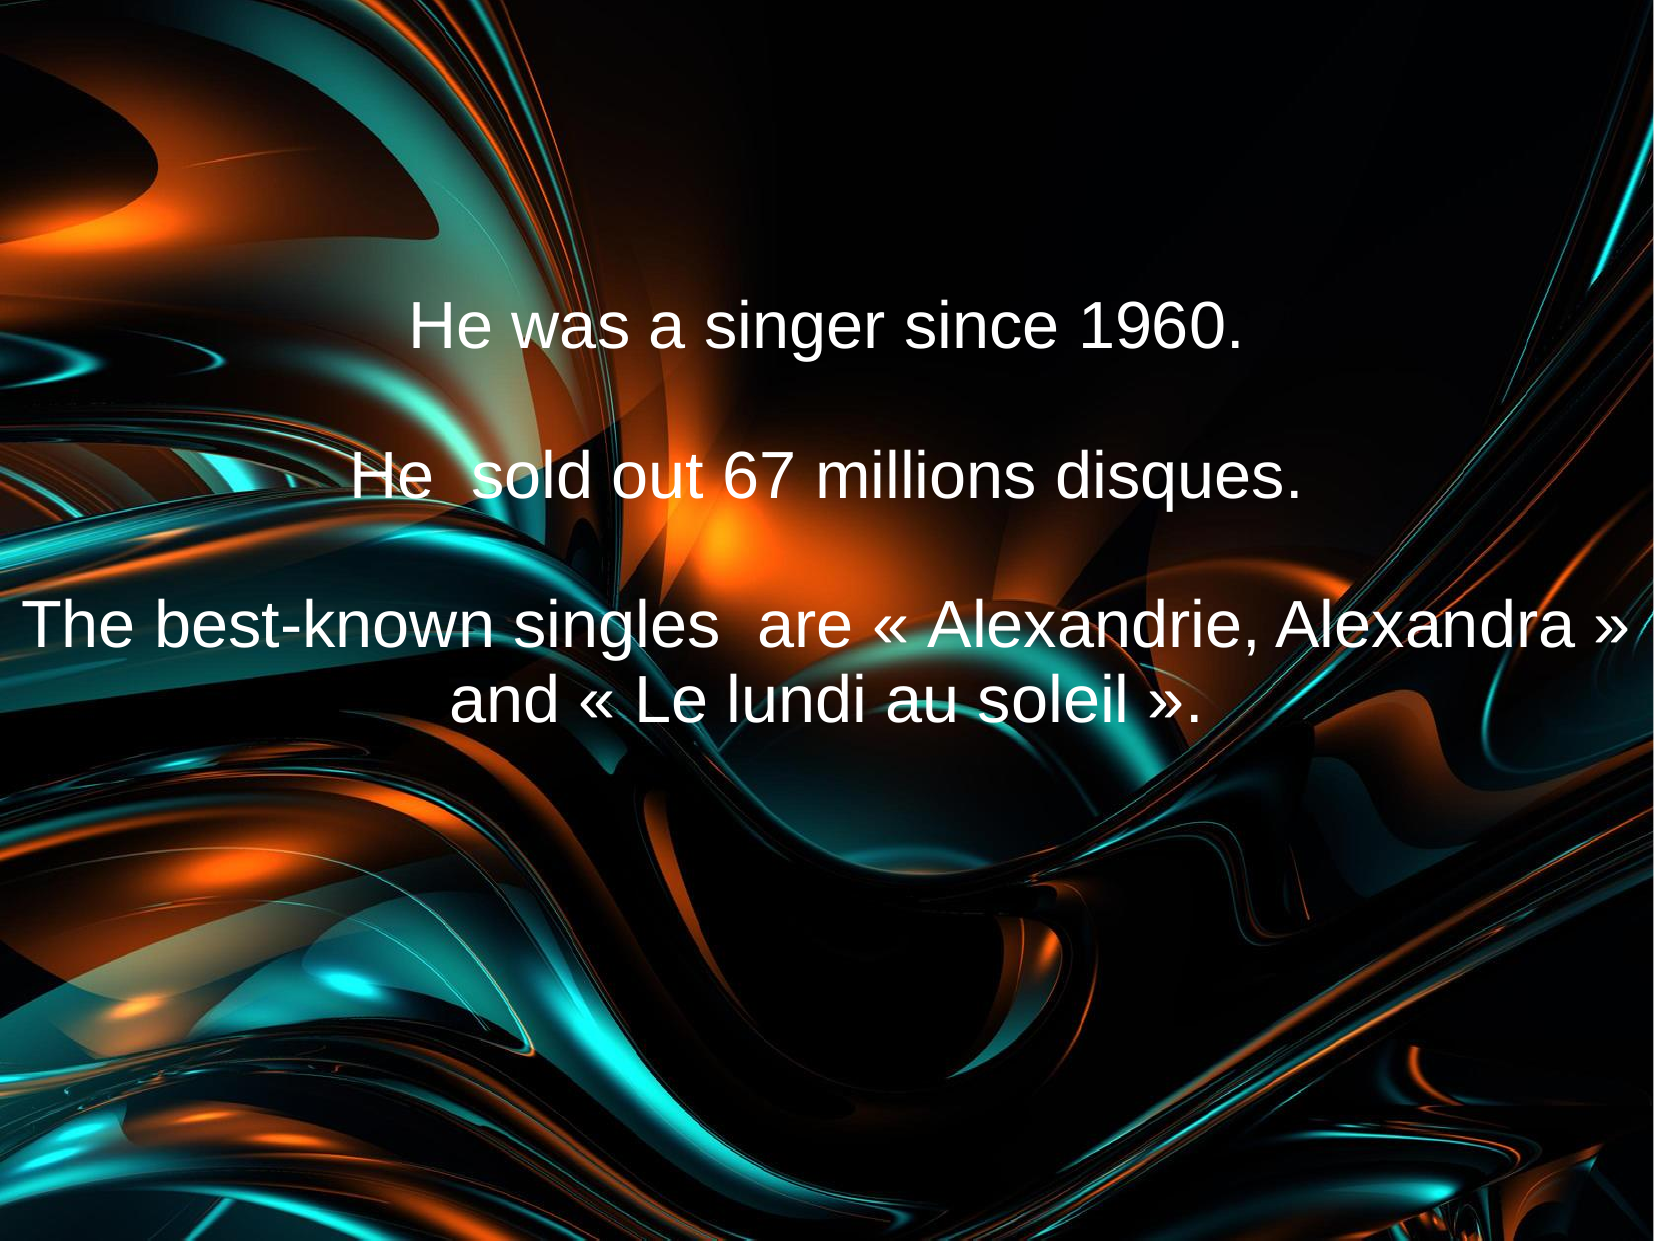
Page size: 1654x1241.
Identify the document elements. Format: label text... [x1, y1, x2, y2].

text_box He was a singer since 1960. He sold out 67 millions disques. The best-known singles are « Alexandrie, Alexandra » and « Le lundi au soleil ». [0, 281, 1654, 945]
picture [0, 945, 1654, 1241]
picture [0, 0, 1654, 281]
